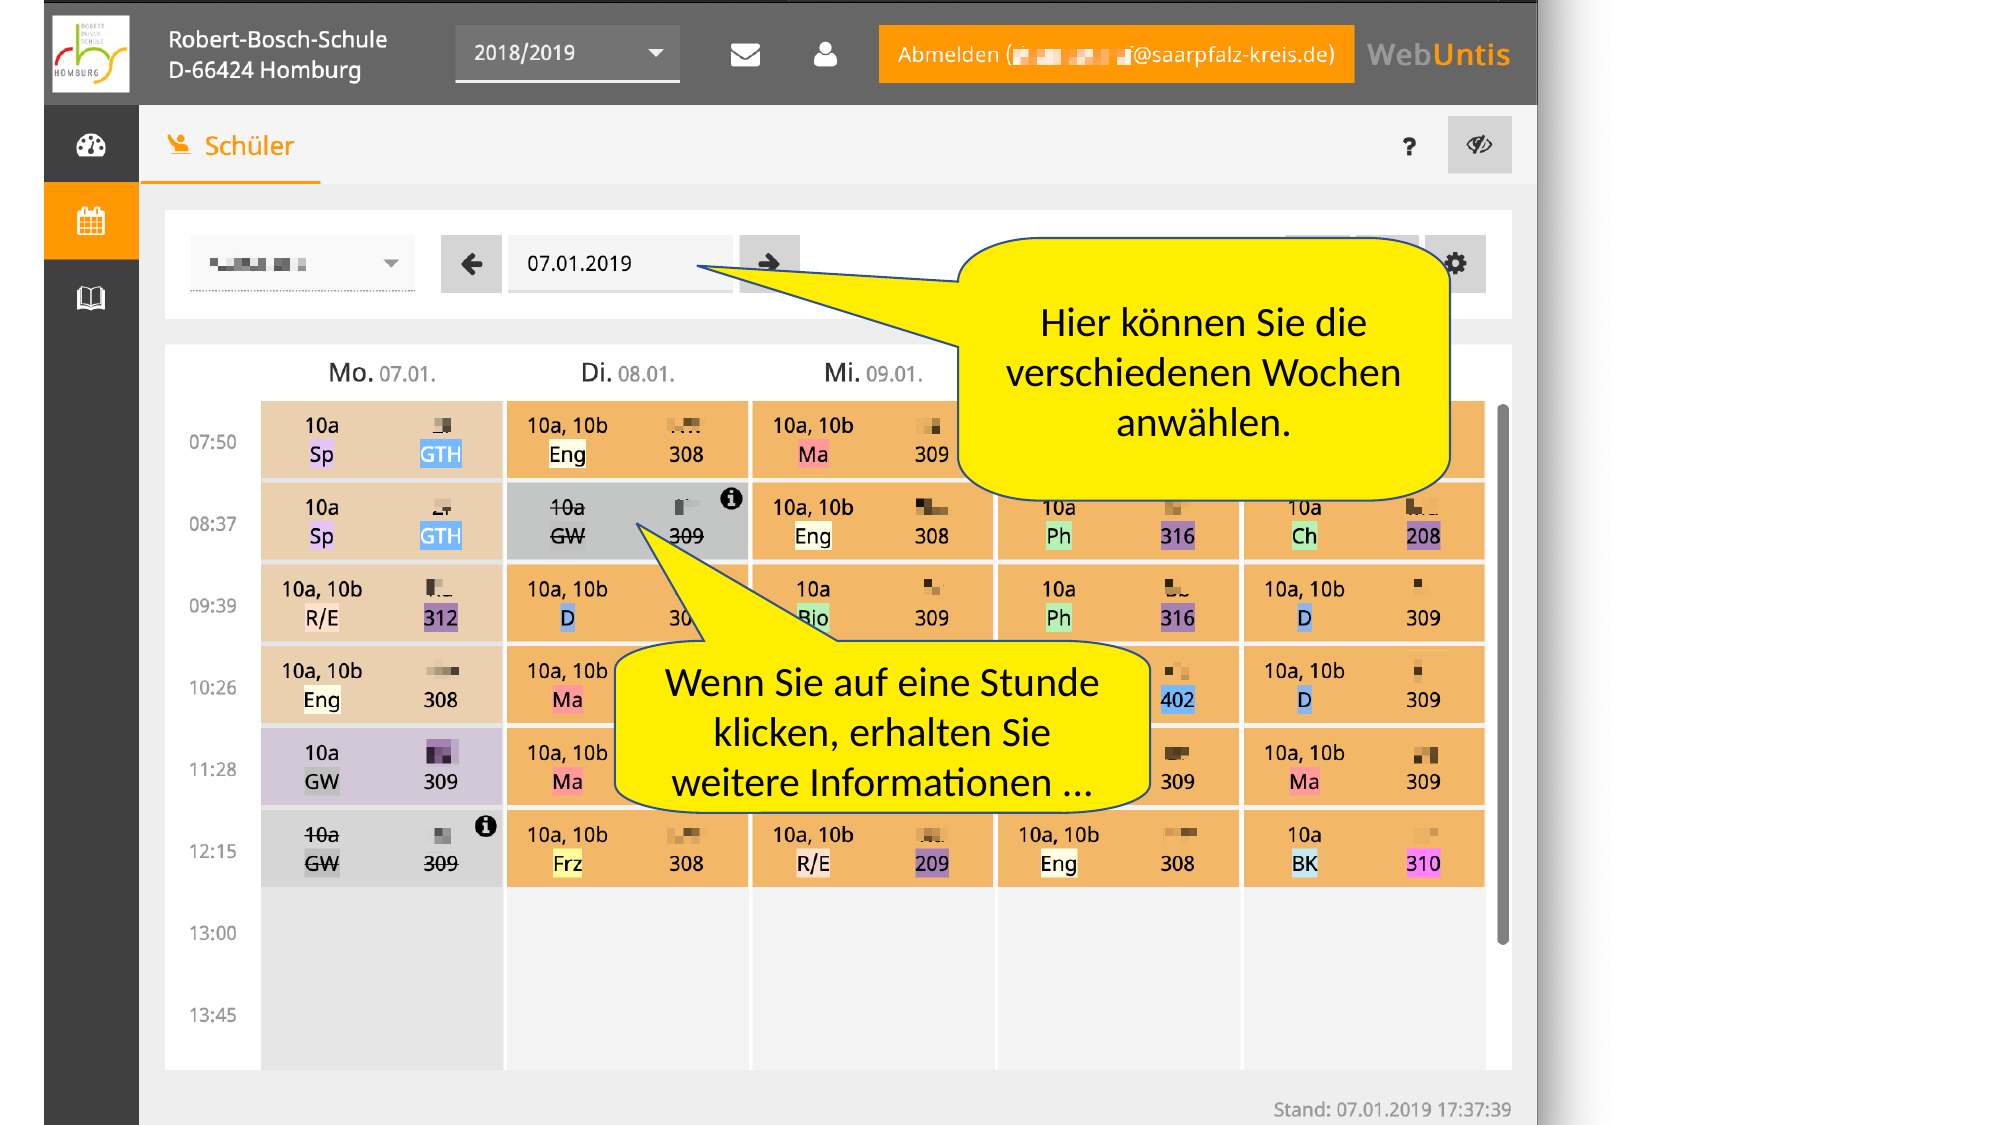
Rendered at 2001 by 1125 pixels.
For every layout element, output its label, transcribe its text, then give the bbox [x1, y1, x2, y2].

text_box Wenn Sie auf eine Stunde klicken, erhalten Sie weitere Informationen ... [614, 523, 1151, 813]
picture [44, 0, 1611, 1125]
text_box Hier können Sie die verschiedenen Wochen anwählen. [696, 237, 1450, 501]
